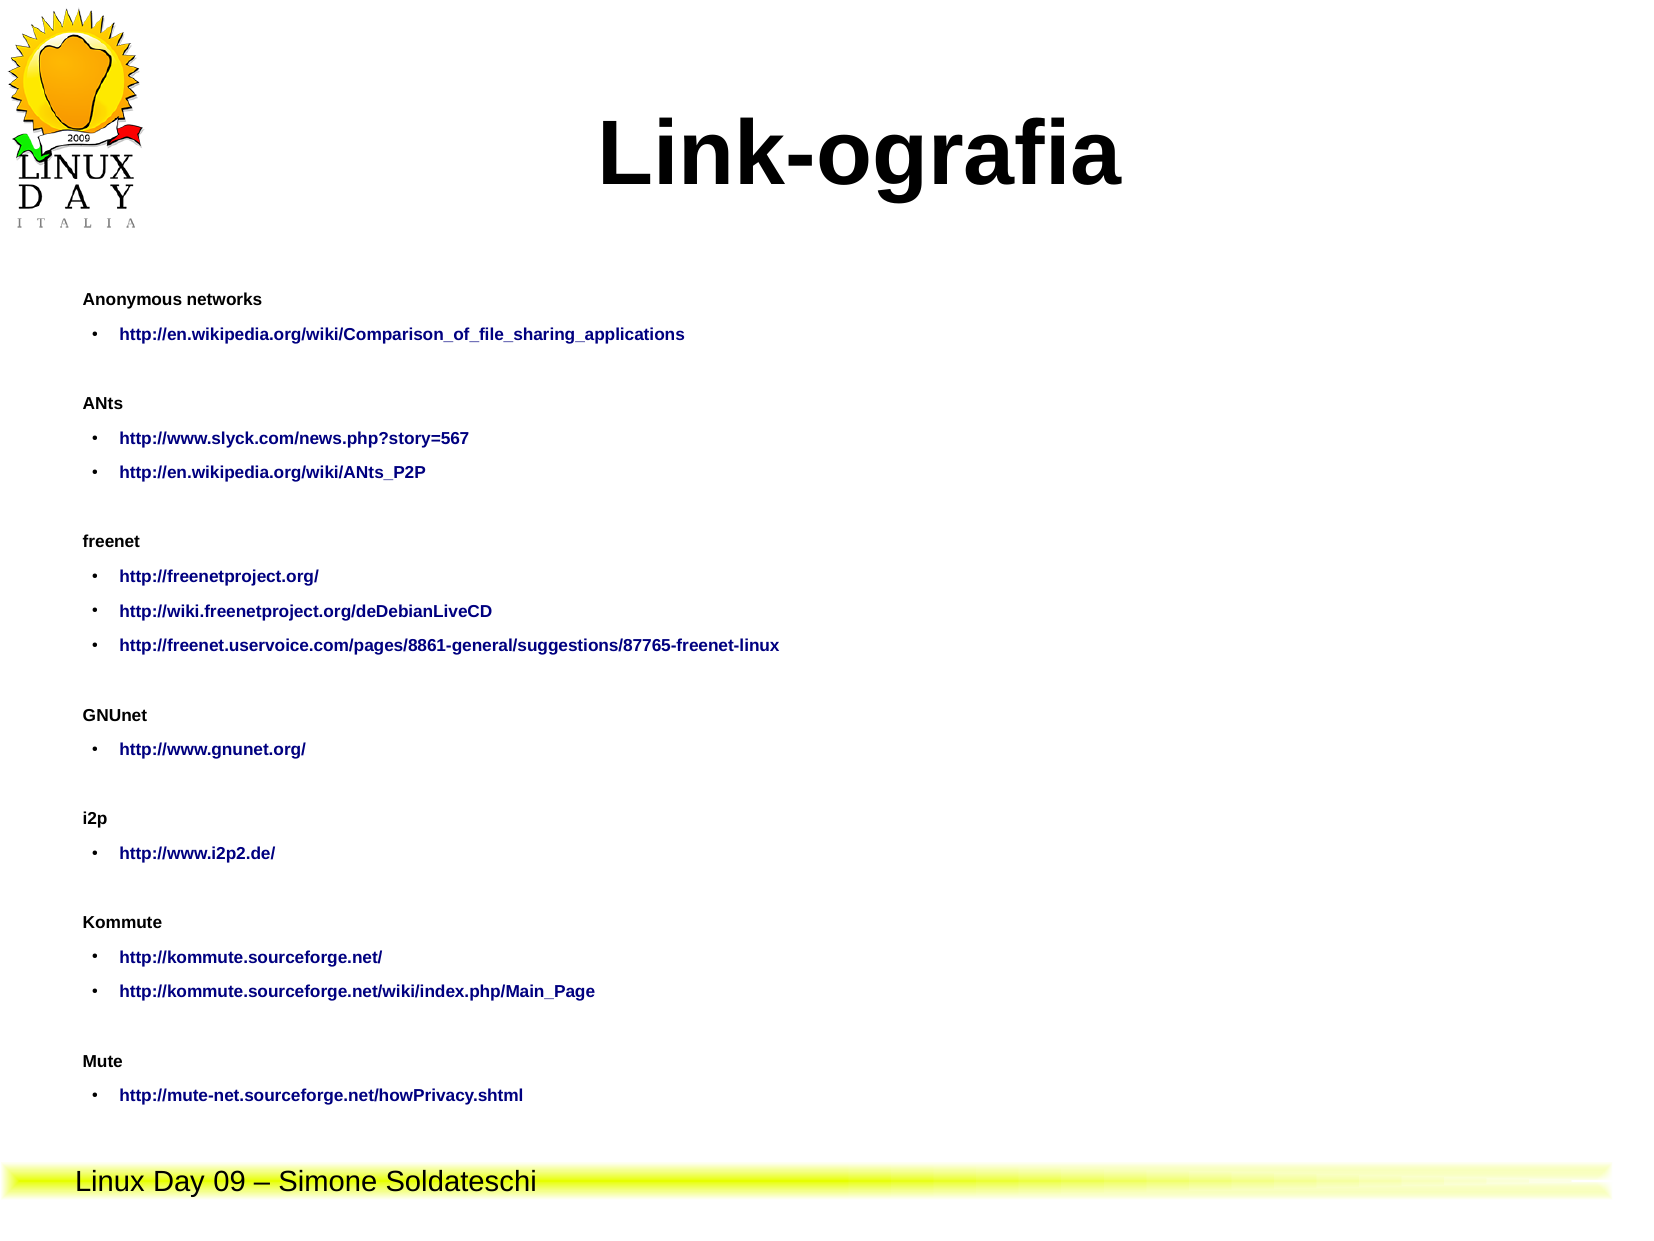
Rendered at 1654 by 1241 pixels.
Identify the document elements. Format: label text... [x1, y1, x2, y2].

title Link-ografia [150, 49, 1571, 257]
picture [0, 0, 151, 235]
list Anonymous networks http://en.wikipedia.org/wiki/Comparison_of_file_sharing_applications ANts http://www.slyck.com/news.php?story=567 http://en.wikipedia.org/wiki/ANts_P2P freenet http://freenetproject.org/ http://wiki.freenetproject.org/deDebianLiveCD http://freenet.uservoice.com/pages/8861-general/suggestions/87765-freenet-linux GNUnet http://www.gnunet.org/ i2p http://www.i2p2.de/ Kommute http://kommute.sourceforge.net/ http://kommute.sourceforge.net/wiki/index.php/Main_Page Mute http://mute-net.sourceforge.net/howPrivacy.shtml [82, 290, 1571, 1109]
